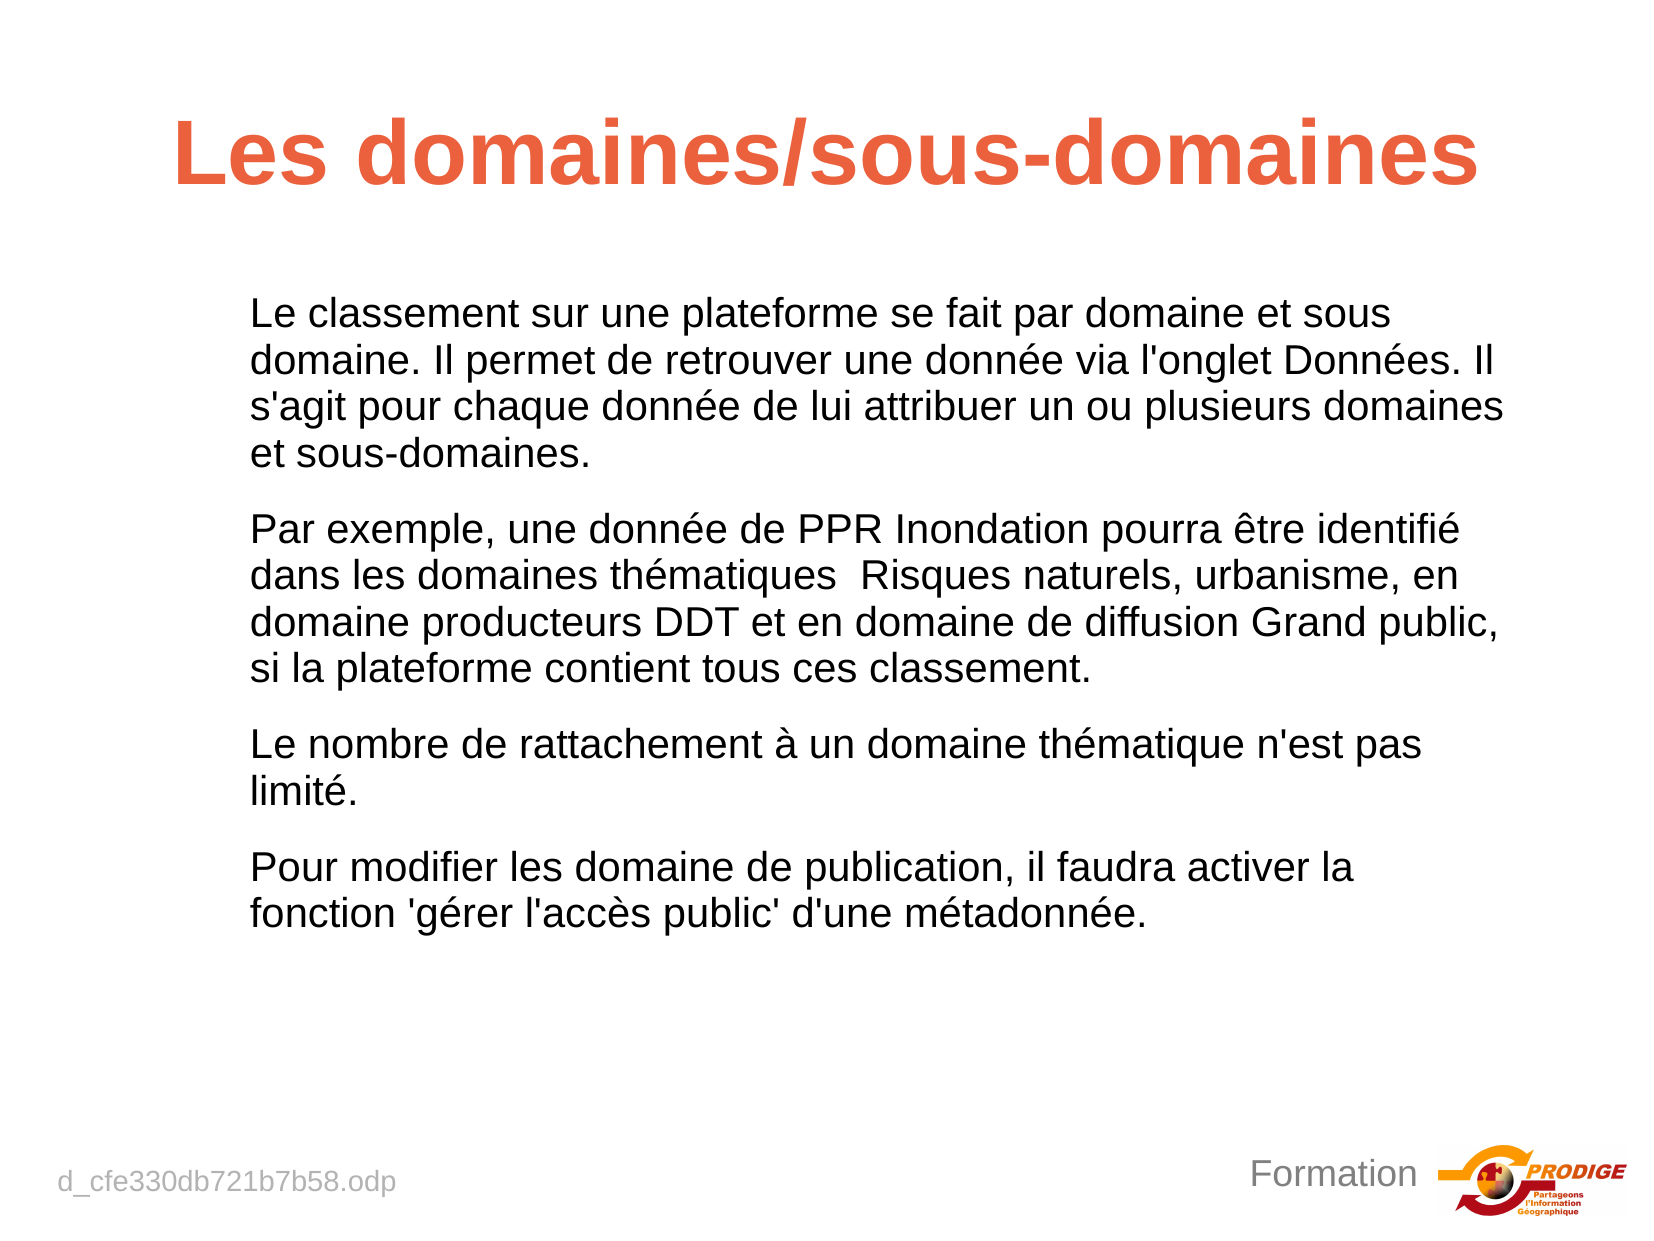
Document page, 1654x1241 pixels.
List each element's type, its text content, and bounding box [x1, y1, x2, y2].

title Les domaines/sous-domaines [82, 56, 1571, 250]
list Le classement sur une plateforme se fait par domaine et sous domaine. Il permet de retrouver une donnée via l'onglet Données. Il s'agit pour chaque donnée de lui attribuer un ou plusieurs domaines et sous-domaines. Par exemple, une donnée de PPR Inondation pourra être identifié dans les domaines thématiques Risques naturels, urbanisme, en domaine producteurs DDT et en domaine de diffusion Grand public, si la plateforme contient tous ces classement. Le nombre de rattachement à un domaine thématique n'est pas limité. Pour modifier les domaine de publication, il faudra activer la fonction 'gérer l'accès public' d'une métadonnée. [179, 290, 1509, 1094]
picture [1438, 1145, 1627, 1216]
